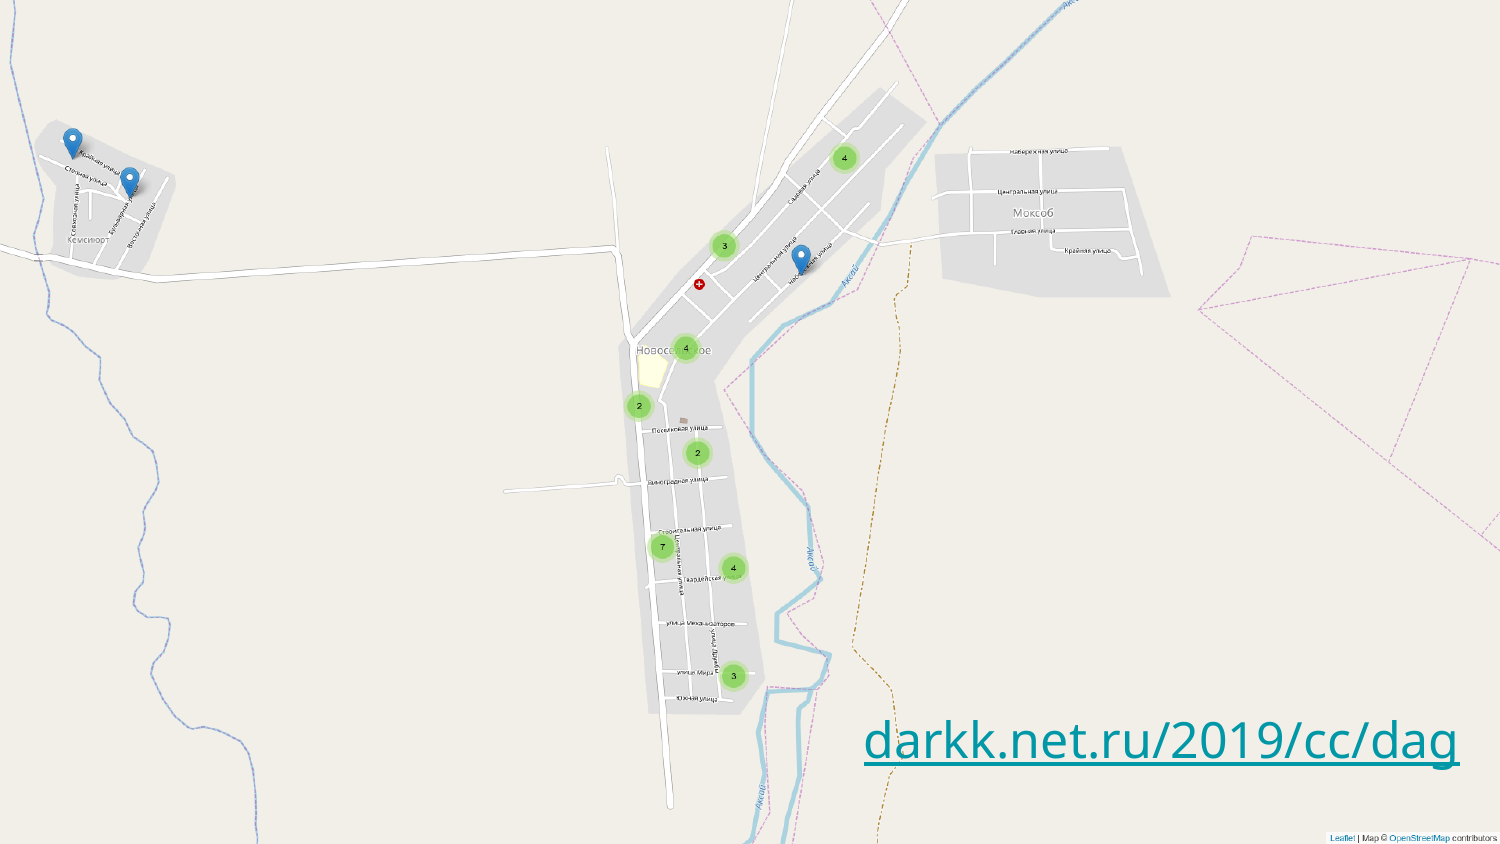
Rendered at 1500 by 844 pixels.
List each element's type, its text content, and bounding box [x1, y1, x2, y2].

list darkk.net.ru/2019/cc/dag [25, 692, 1475, 792]
picture [0, 0, 1500, 844]
